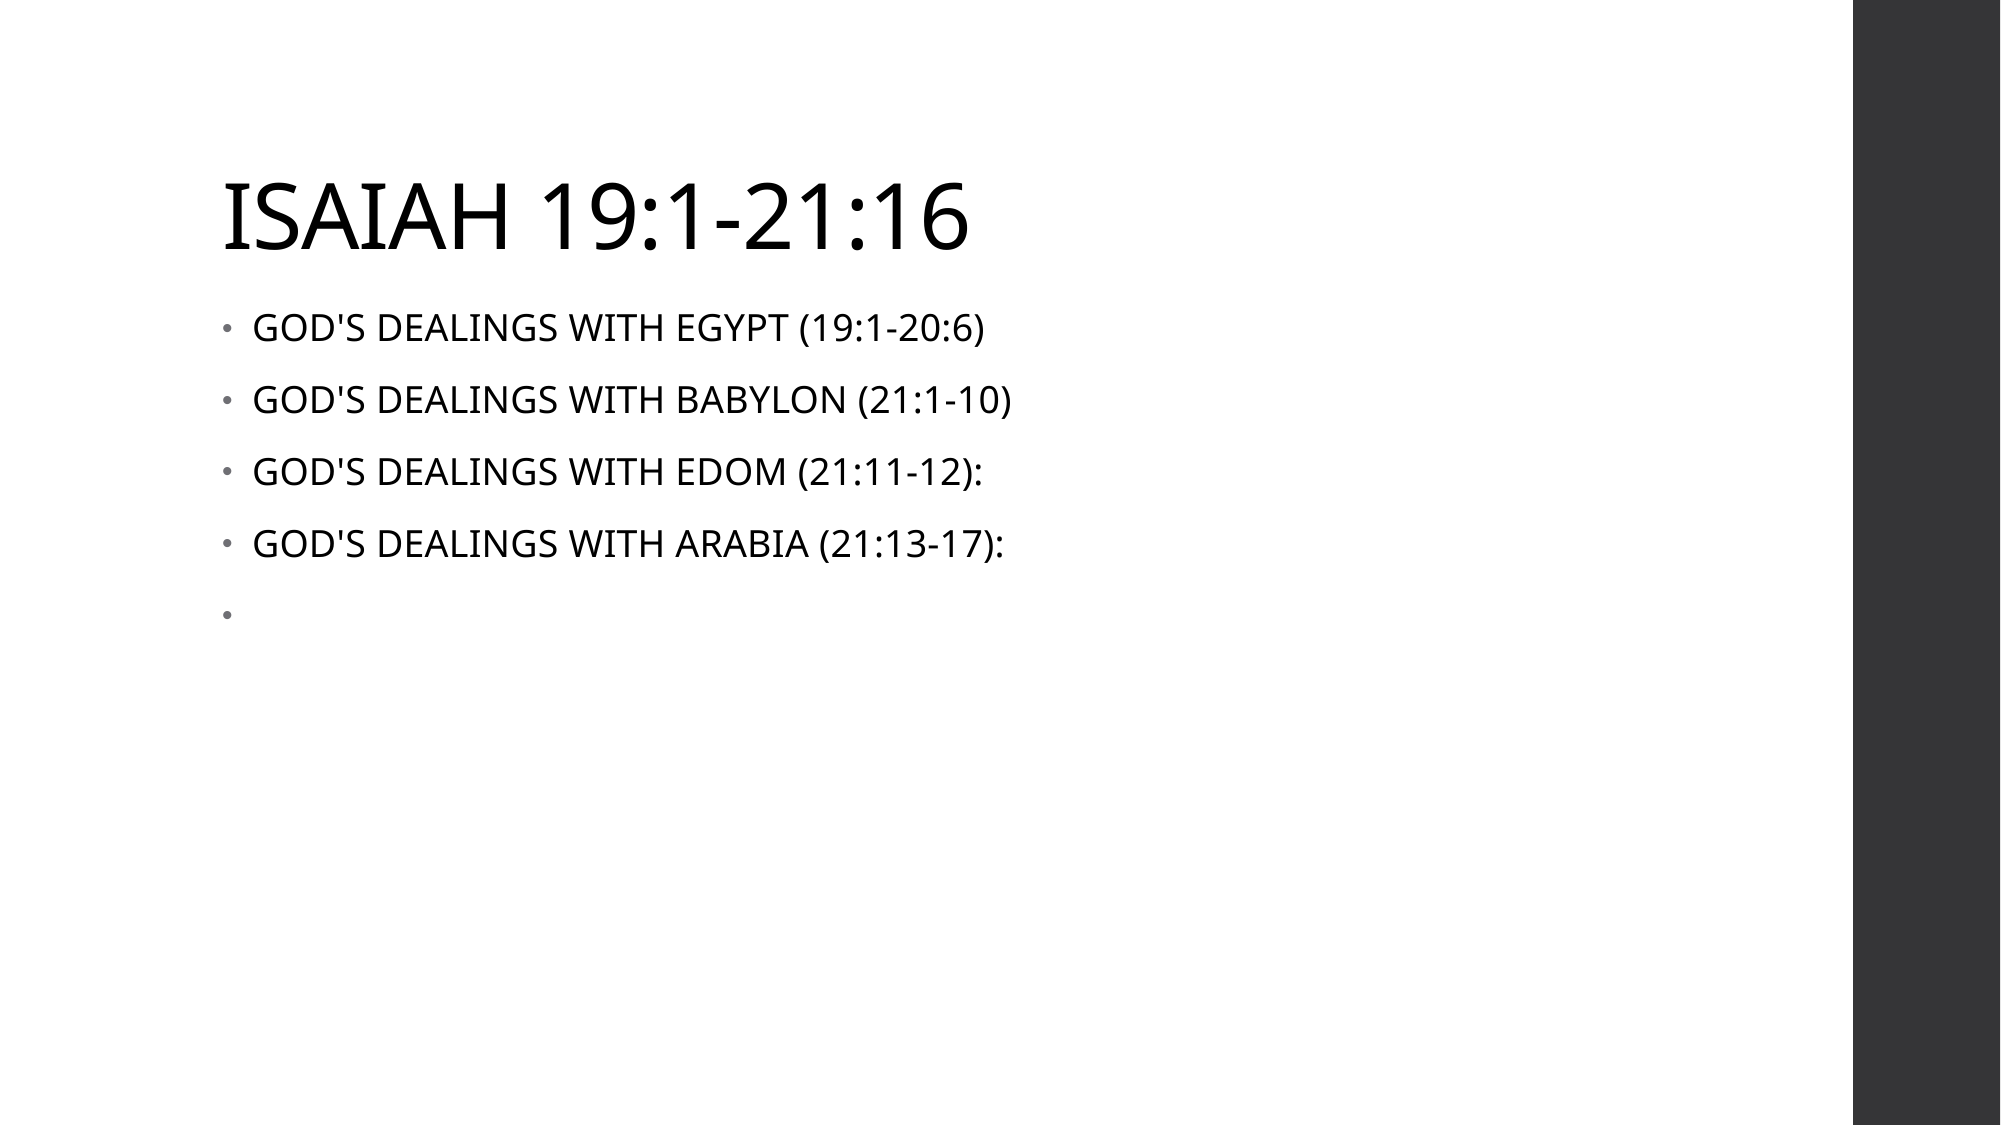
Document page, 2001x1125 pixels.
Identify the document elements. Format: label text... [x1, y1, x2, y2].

title ISAIAH 19:1-21:16 [206, 60, 1797, 278]
list GOD'S DEALINGS WITH EGYPT (19:1-20:6) GOD'S DEALINGS WITH BABYLON (21:1-10) GOD'S DEALINGS WITH EDOM (21:11-12): GOD'S DEALINGS WITH ARABIA (21:13-17): [206, 299, 1617, 1014]
